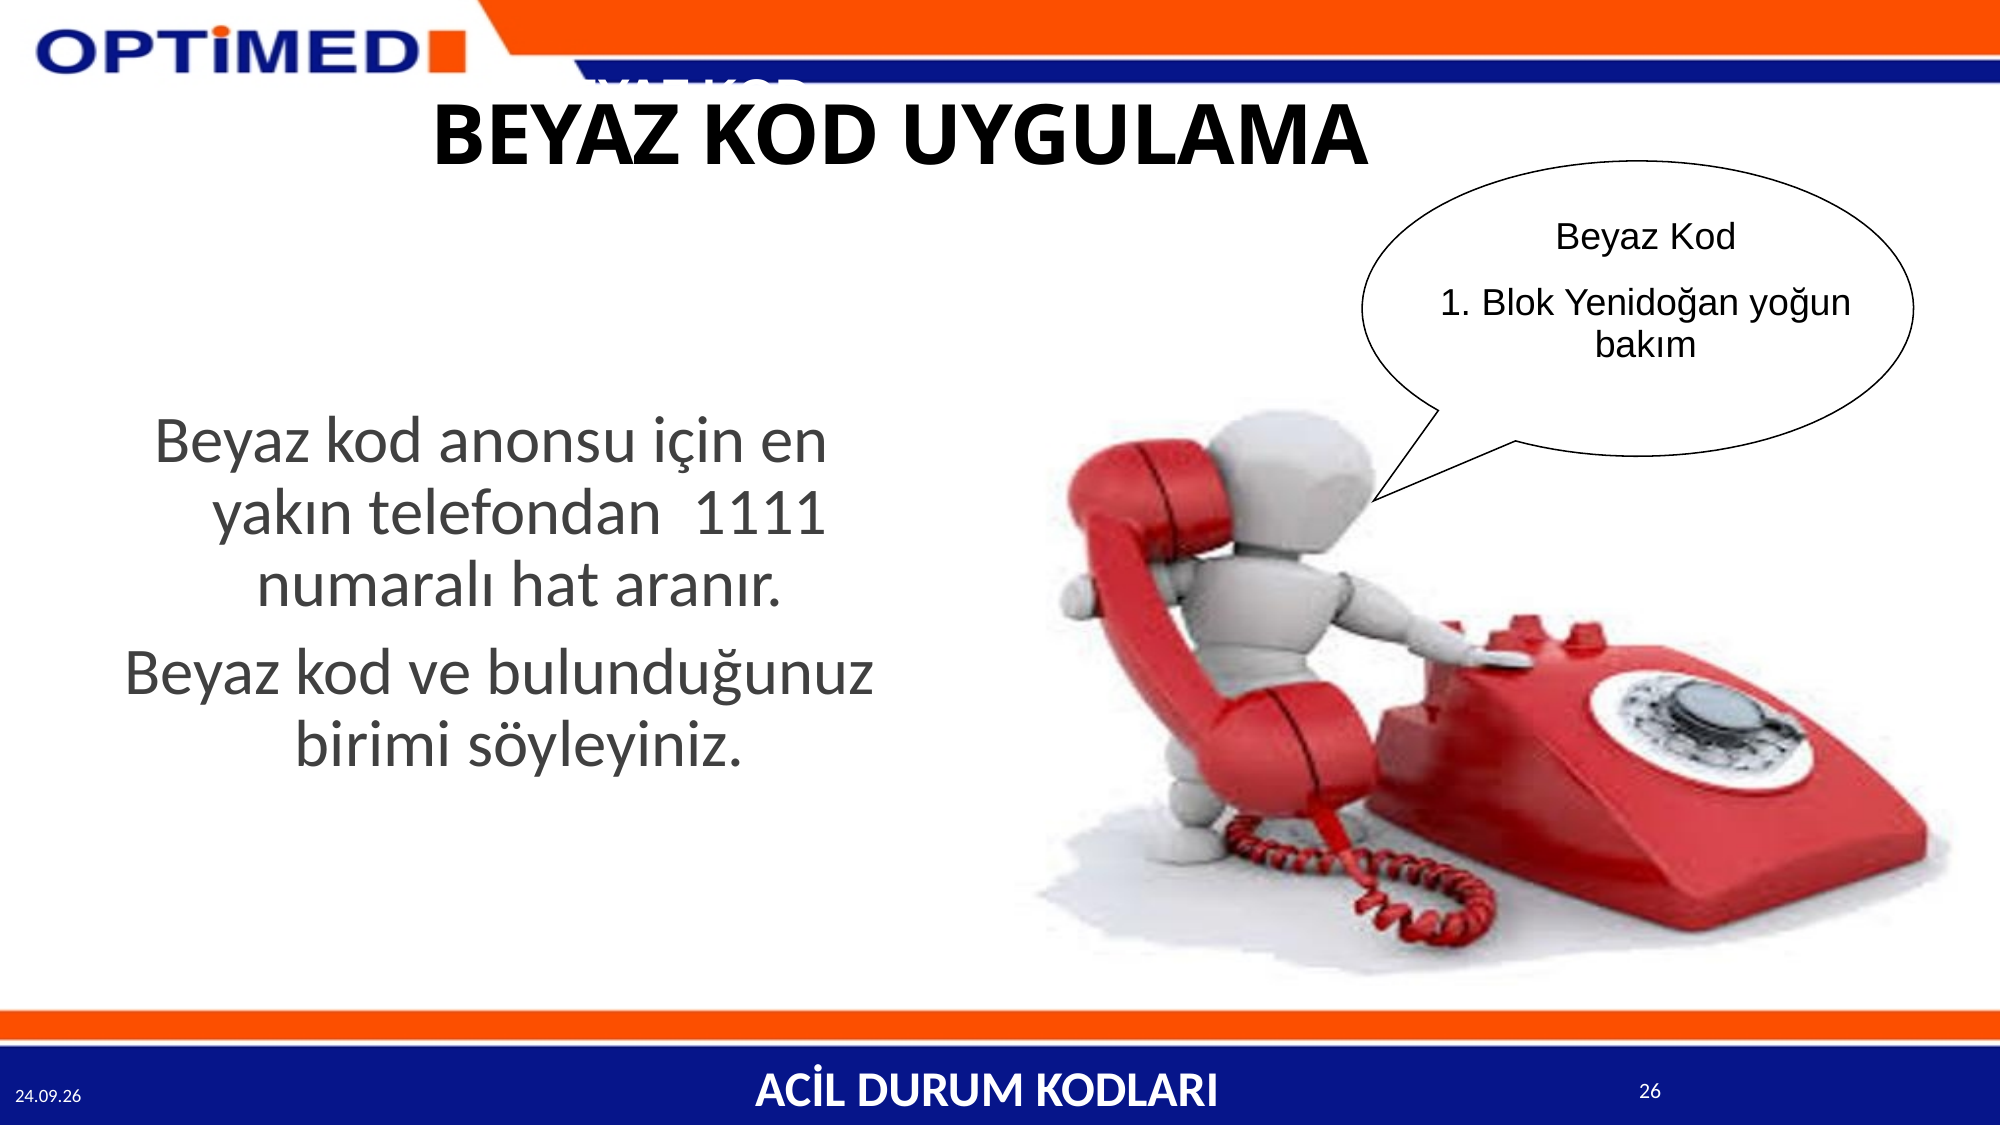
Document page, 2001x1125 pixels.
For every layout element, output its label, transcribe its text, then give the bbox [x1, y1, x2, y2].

text_box [0, 160, 1977, 1120]
title BEYAZ KOD [515, 7, 1961, 62]
text_box ACİL DURUM KODLARI [350, 1049, 1625, 1125]
text_box Beyaz Kod 1. Blok Yenidoğan yoğun bakım [1425, 207, 1867, 373]
text_box Beyaz kod anonsu için en yakın telefondan 1111 numaralı hat aranır. Beyaz kod ve bulunduğunuz birimi söyleyiniz. [29, 397, 898, 735]
text_box 12.10.2021 [0, 1065, 350, 1125]
picture [0, 0, 2000, 1125]
text_box BEYAZ KOD UYGULAMA [0, 45, 1801, 233]
